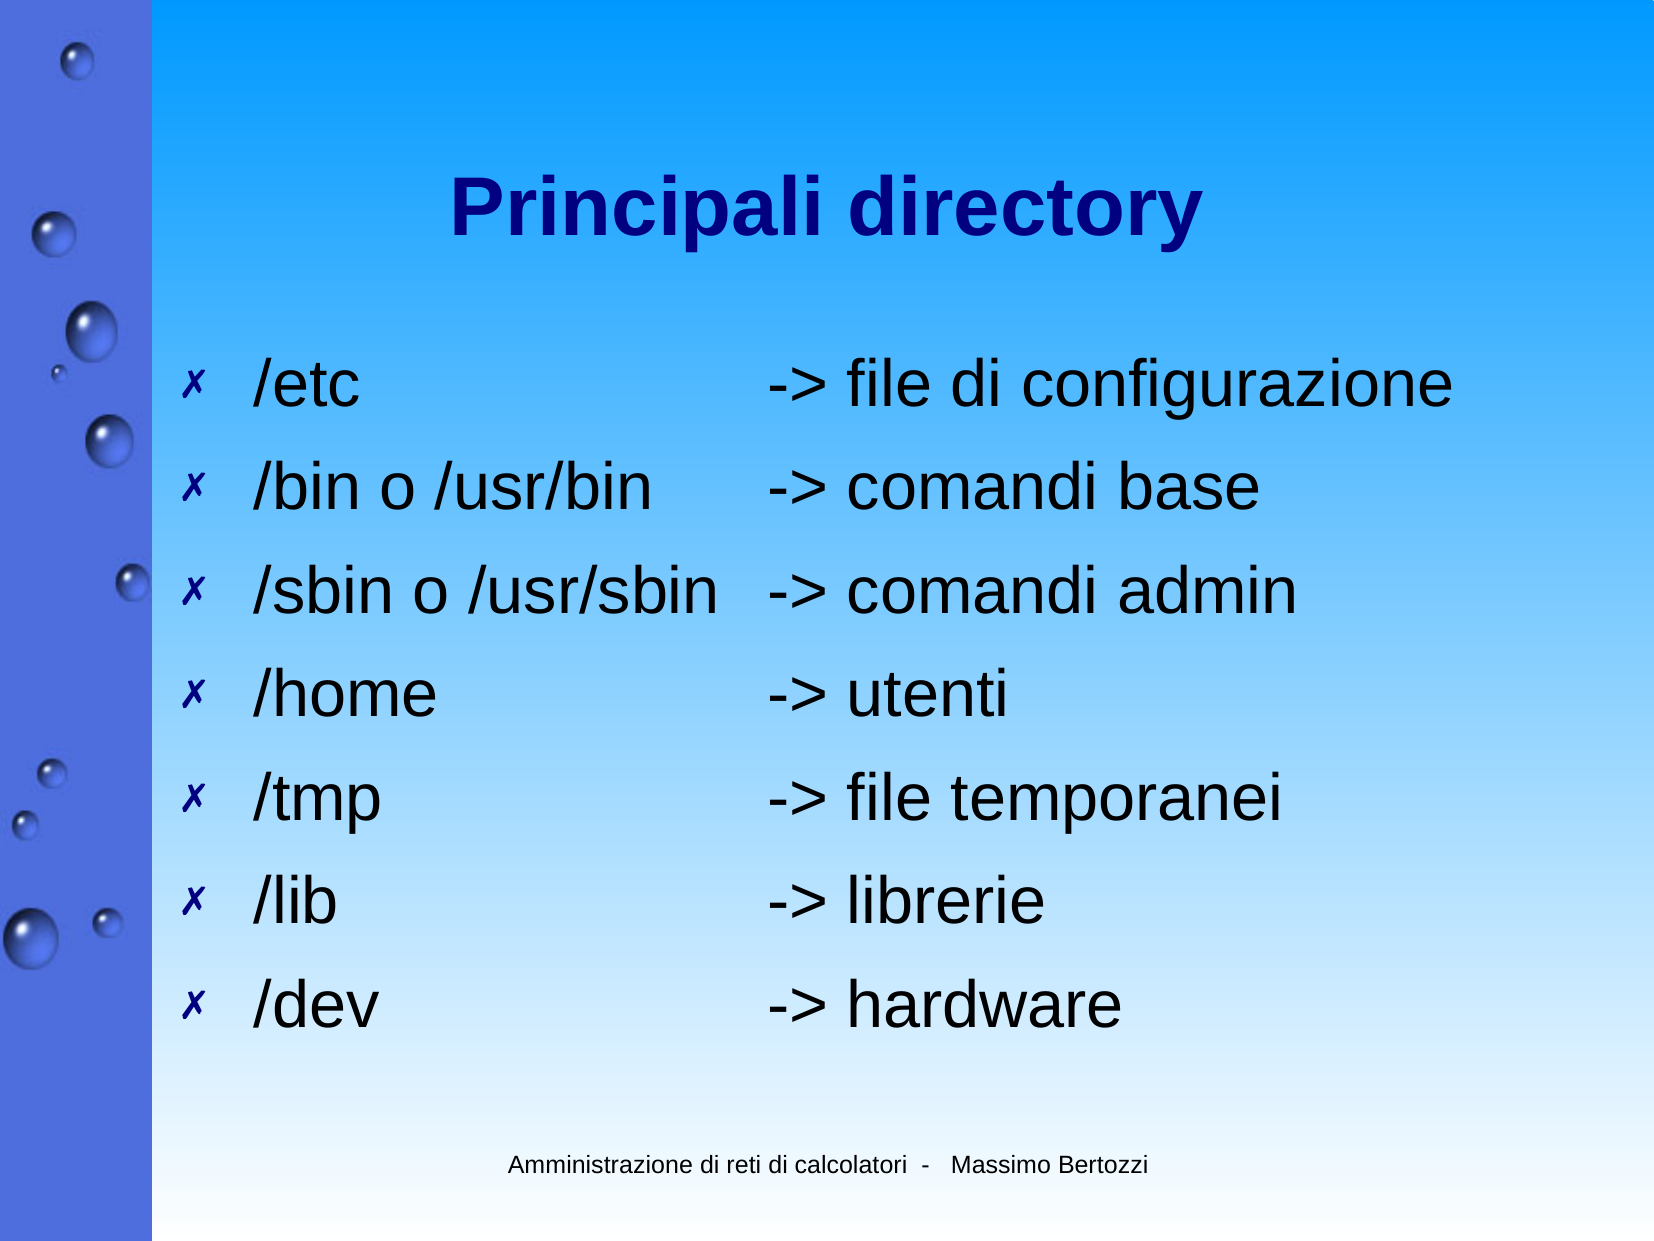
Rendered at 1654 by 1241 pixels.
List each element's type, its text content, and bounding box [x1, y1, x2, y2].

list /etc -> file di configurazione /bin o /usr/bin -> comandi base /sbin o /usr/sbin -> comandi admin /home -> utenti /tmp -> file temporanei /lib -> librerie /dev -> hardware [159, 346, 1572, 1128]
picture [0, 0, 152, 1241]
title Principali directory [121, 102, 1534, 311]
